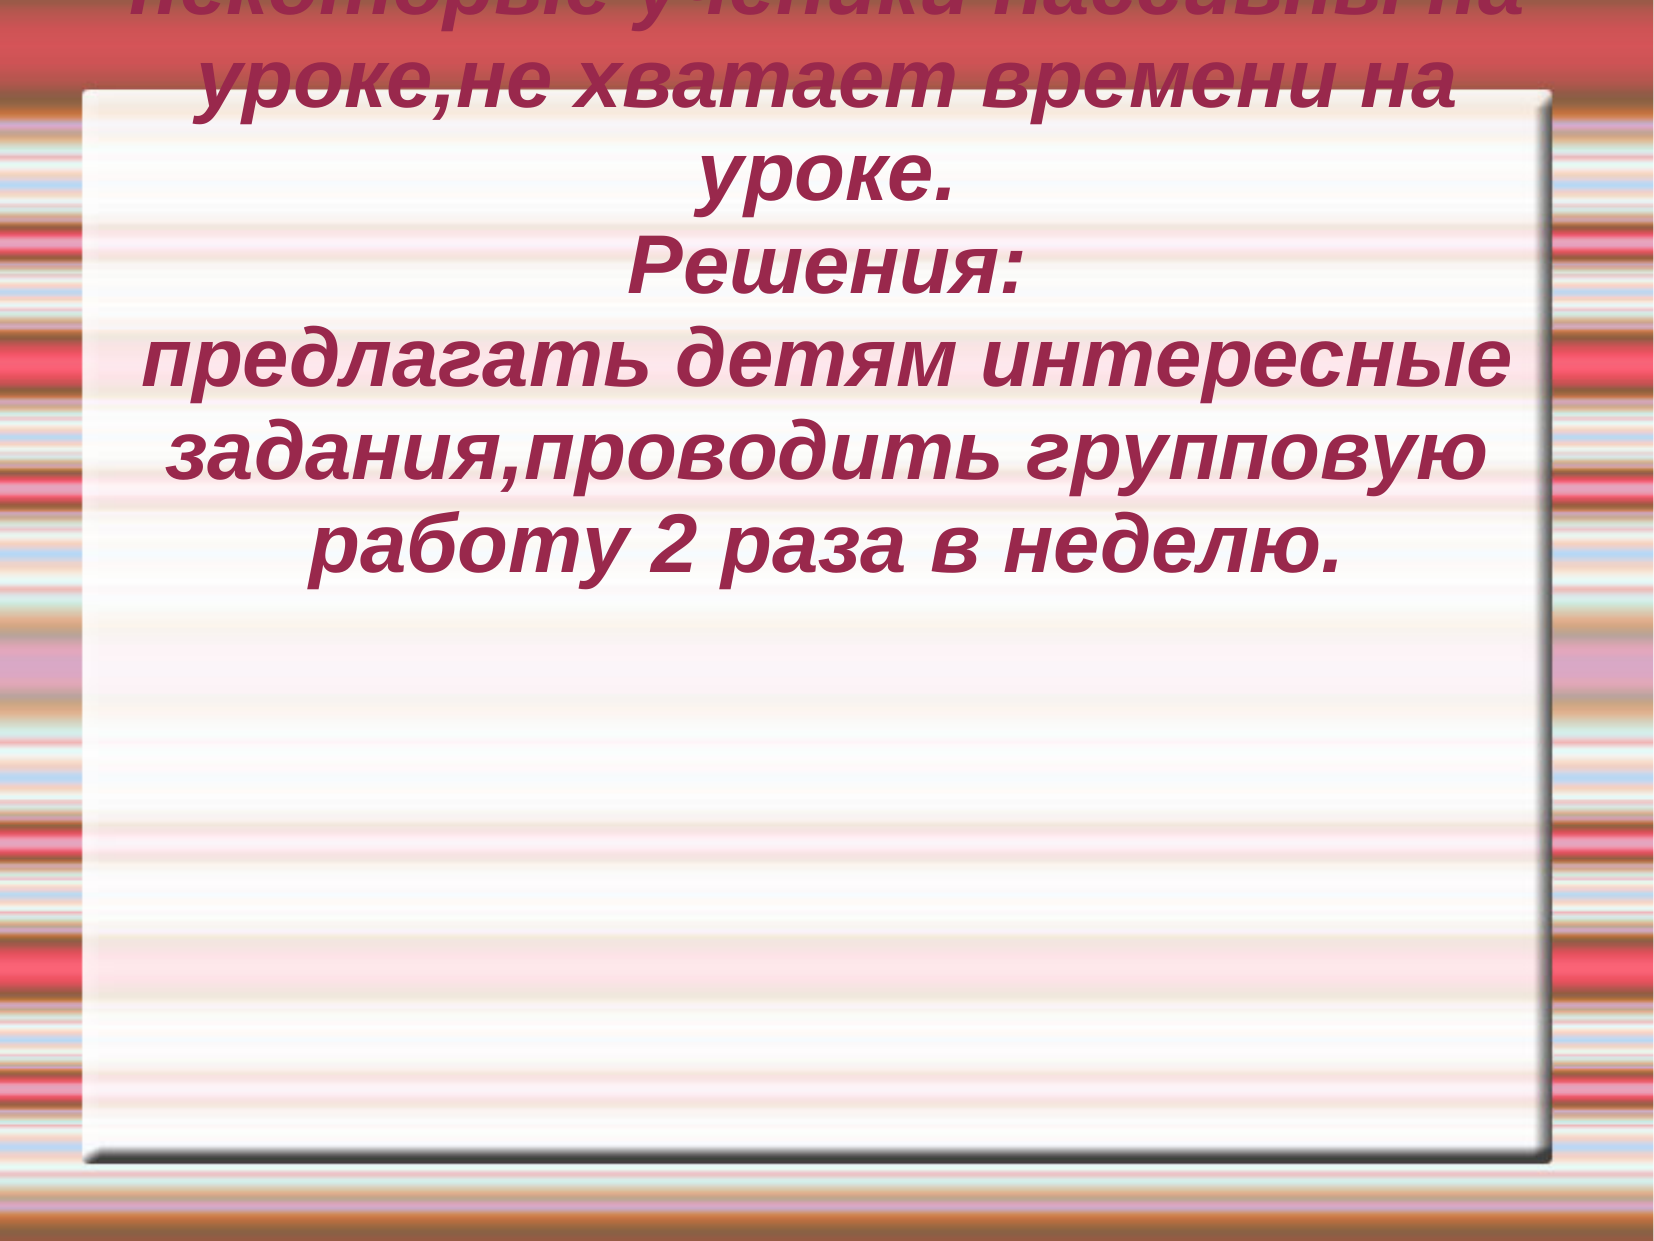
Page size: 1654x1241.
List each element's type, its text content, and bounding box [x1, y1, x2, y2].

title Трудности и решения. Трудности: некоторые ученики пассивны на уроке,не хватает времени на уроке. Решения: предлагать детям интересные задания,проводить групповую работу 2 раза в неделю. [121, 0, 1534, 684]
picture [0, 0, 1654, 1241]
